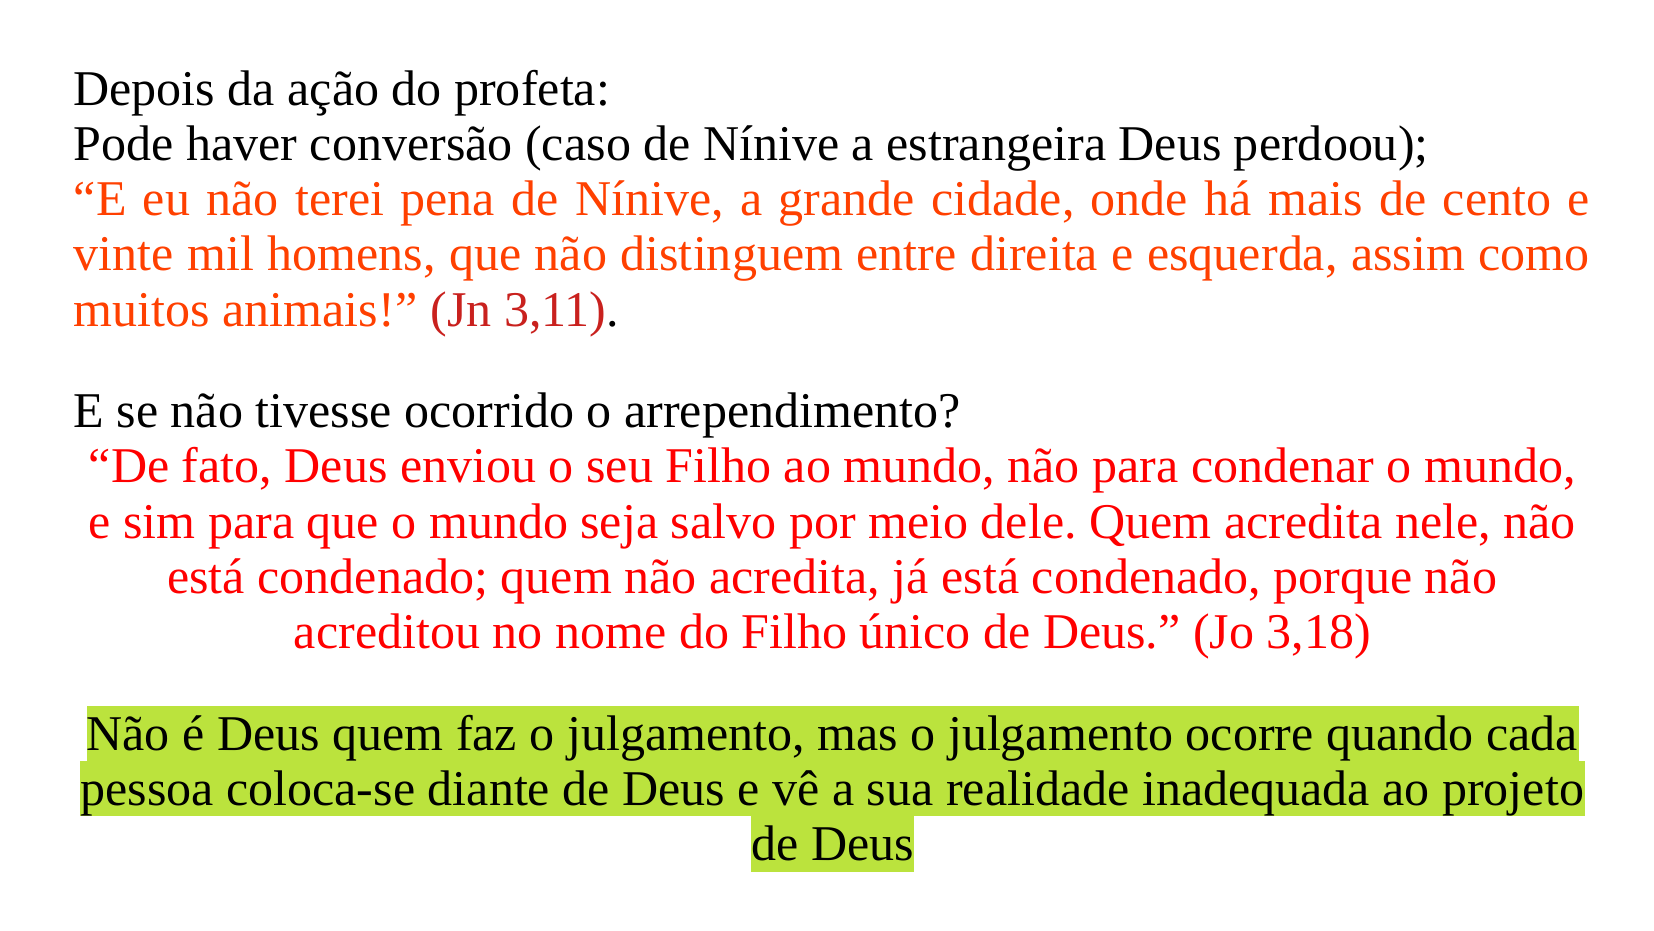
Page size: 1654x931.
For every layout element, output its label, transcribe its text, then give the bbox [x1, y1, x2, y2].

text_box Depois da ação do profeta: Pode haver conversão (caso de Nínive a estrangeira Deus perdoou); “E eu não terei pena de Nínive, a grande cidade, onde há mais de cento e vinte mil homens, que não distinguem entre direita e esquerda, assim como muitos animais!” (Jn 3,11). E se não tivesse ocorrido o arrependimento? “De fato, Deus enviou o seu Filho ao mundo, não para condenar o mundo, e sim para que o mundo seja salvo por meio dele. Quem acredita nele, não está condenado; quem não acredita, já está condenado, porque não acreditou no nome do Filho único de Deus.” (Jo 3,18) Não é Deus quem faz o julgamento, mas o julgamento ocorre quando cada pessoa coloca-se diante de Deus e vê a sua realidade inadequada ao projeto de Deus [59, 53, 1607, 880]
